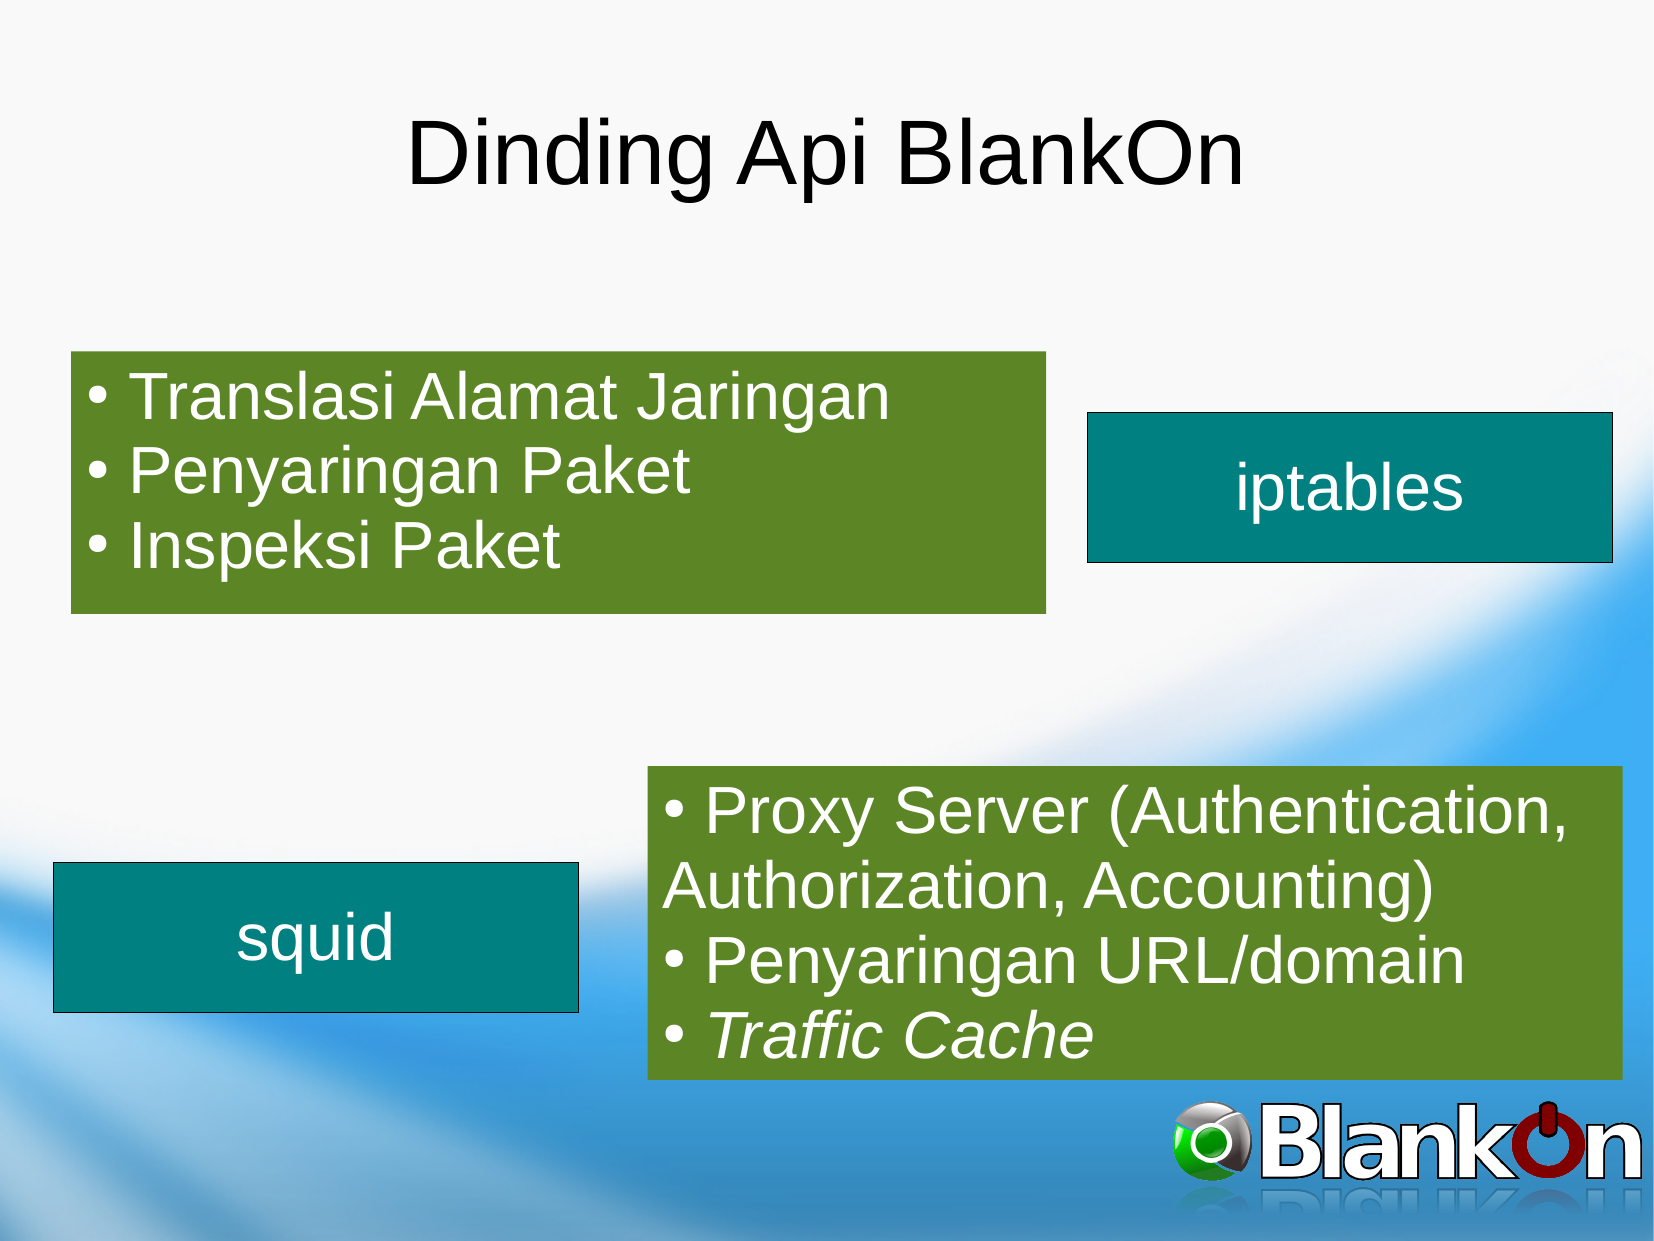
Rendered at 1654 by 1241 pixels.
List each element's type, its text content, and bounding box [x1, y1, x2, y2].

text_box squid [53, 862, 579, 1013]
text_box Proxy Server (Authentication, Authorization, Accounting) Penyaringan URL/domain Traffic Cache [647, 766, 1623, 1080]
picture [0, 0, 1654, 1241]
text_box Translasi Alamat Jaringan Penyaringan Paket Inspeksi Paket [71, 351, 1047, 614]
text_box iptables [1087, 412, 1613, 563]
title Dinding Api BlankOn [82, 49, 1571, 257]
